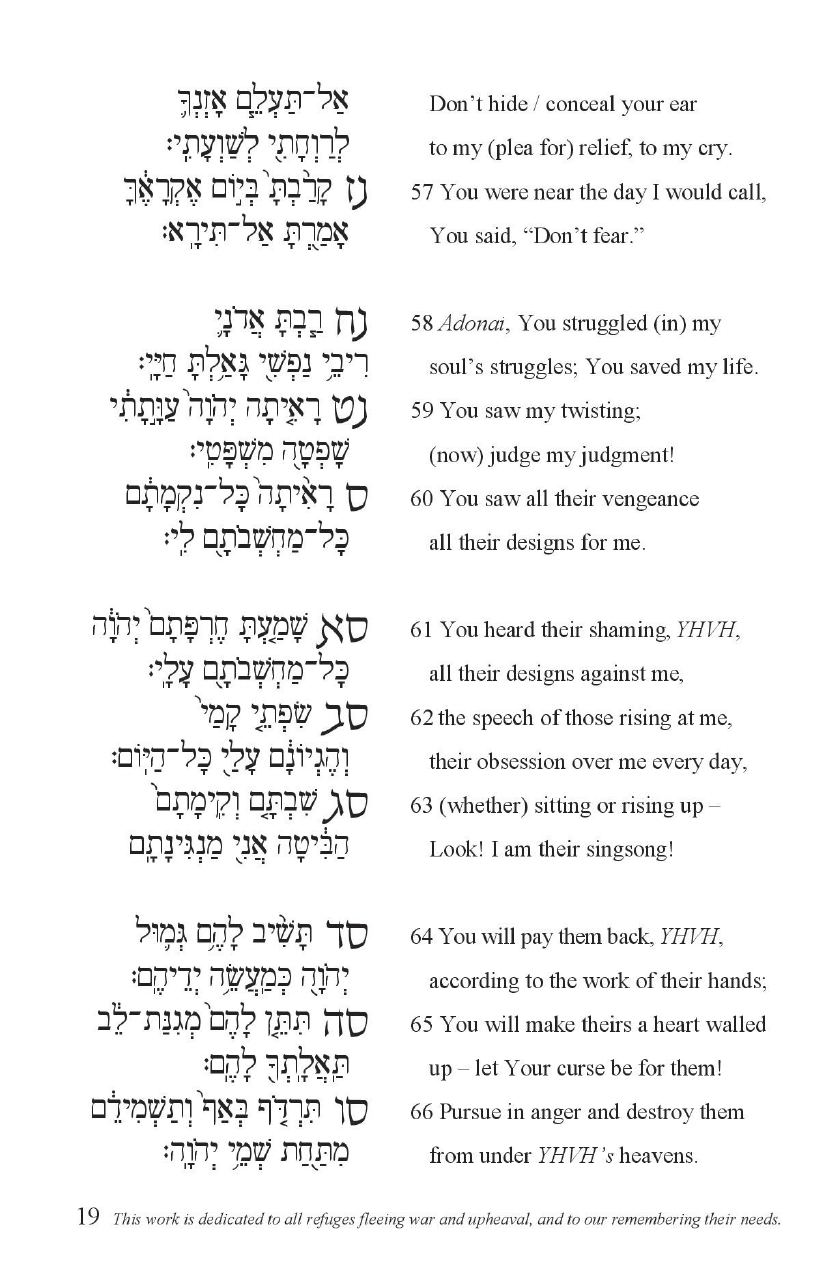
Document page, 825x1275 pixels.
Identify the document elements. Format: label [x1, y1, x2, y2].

text_box [0, 0, 825, 1275]
